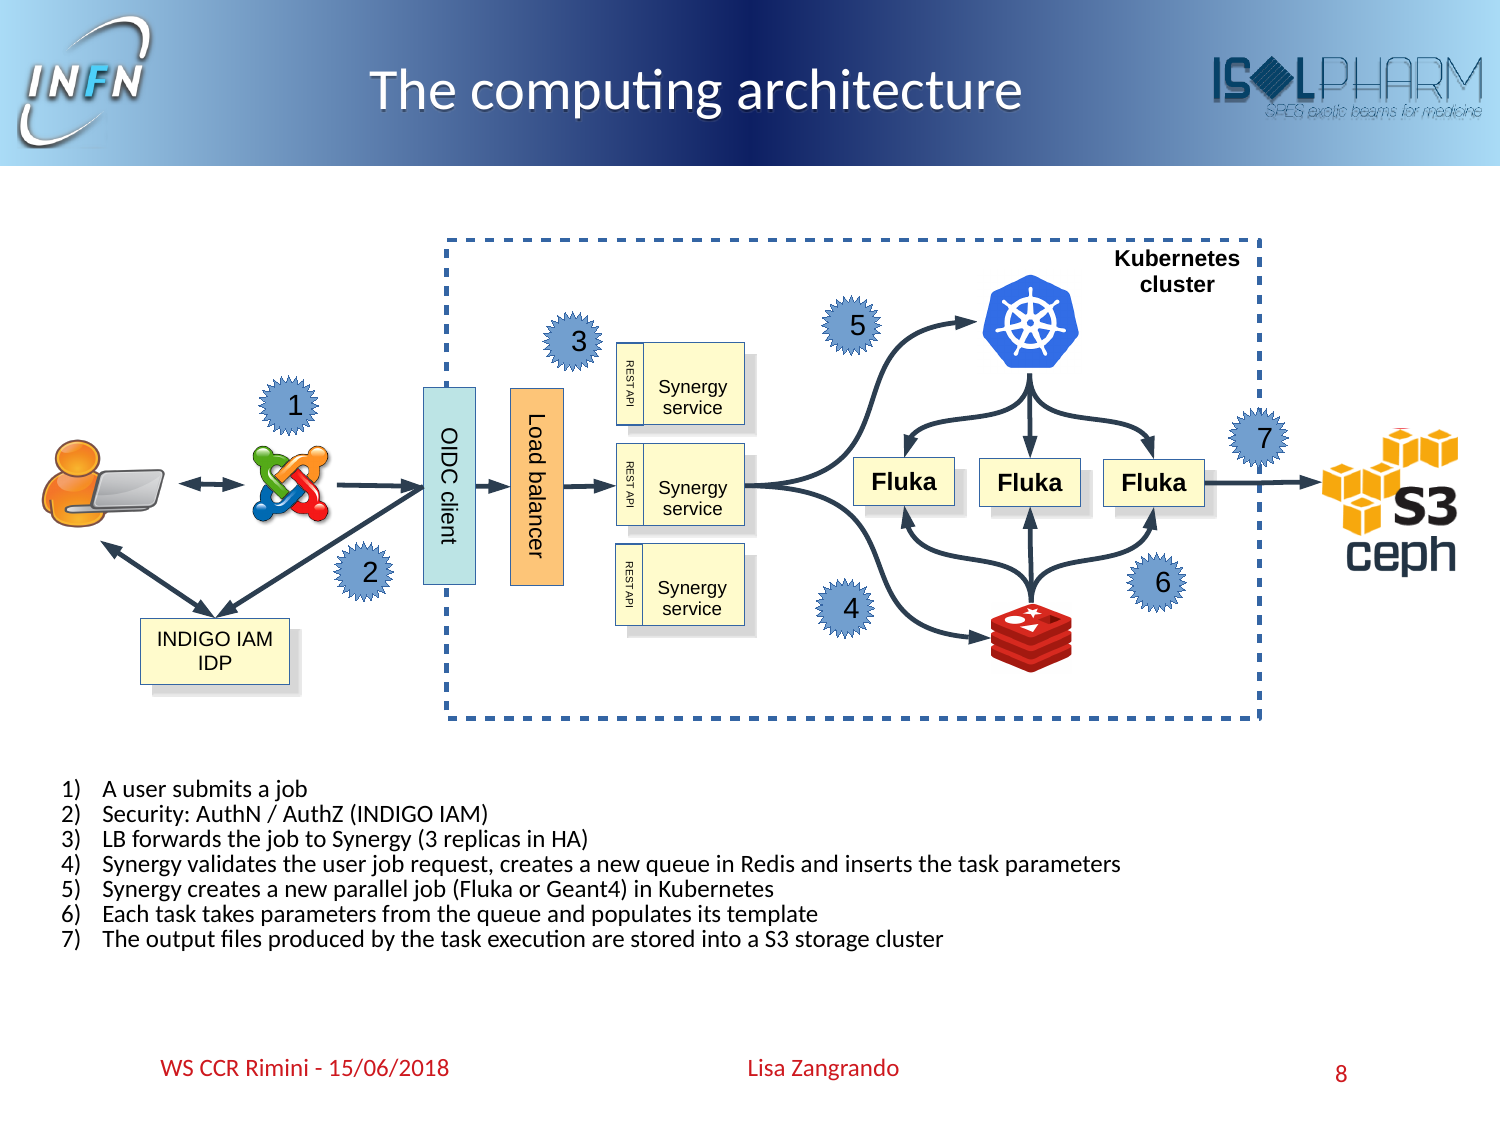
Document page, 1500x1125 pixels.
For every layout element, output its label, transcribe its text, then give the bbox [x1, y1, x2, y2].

picture [245, 439, 337, 531]
text_box REST API [616, 443, 644, 526]
text_box Synergy service [640, 549, 745, 629]
title The computing architecture [184, 39, 1210, 151]
text_box REST API [615, 544, 643, 626]
text_box [644, 443, 745, 448]
text_box Fluka [979, 458, 1081, 507]
text_box Fluka [853, 457, 955, 506]
picture [21, 426, 179, 541]
text_box 4 [815, 578, 875, 639]
text_box [616, 342, 745, 348]
text_box 1 [258, 375, 319, 436]
text_box 7 [1228, 407, 1289, 468]
text_box [615, 543, 745, 549]
text_box 5 [821, 295, 882, 356]
picture [1211, 50, 1484, 121]
text_box 6 [1126, 552, 1187, 613]
text_box 2 [333, 541, 394, 602]
text_box REST API [616, 343, 644, 426]
picture [17, 12, 156, 151]
text_box OIDC client [423, 387, 476, 585]
picture [977, 269, 1082, 374]
text_box Fluka [1103, 459, 1205, 507]
text_box Kubernetes cluster [1079, 238, 1276, 301]
text_box Synergy service [640, 348, 745, 428]
text_box Synergy service [640, 448, 745, 529]
text_box 3 [542, 311, 603, 372]
picture [991, 602, 1072, 674]
text_box INDIGO IAM IDP [140, 618, 290, 685]
picture [1318, 420, 1484, 586]
text_box A user submits a job Security: AuthN / AuthZ (INDIGO IAM) LB forwards the job to Synergy (3 replicas in HA) Synergy validates the user job request, creates a new queue in Redis and inserts the task parameters Synergy creates a new parallel job (Fluka or Geant4) in Kubernetes Each task takes parameters from the queue and populates its template The output files produced by the task execution are stored into a S3 storage cluster [46, 771, 1455, 992]
text_box Load balancer [510, 388, 564, 586]
